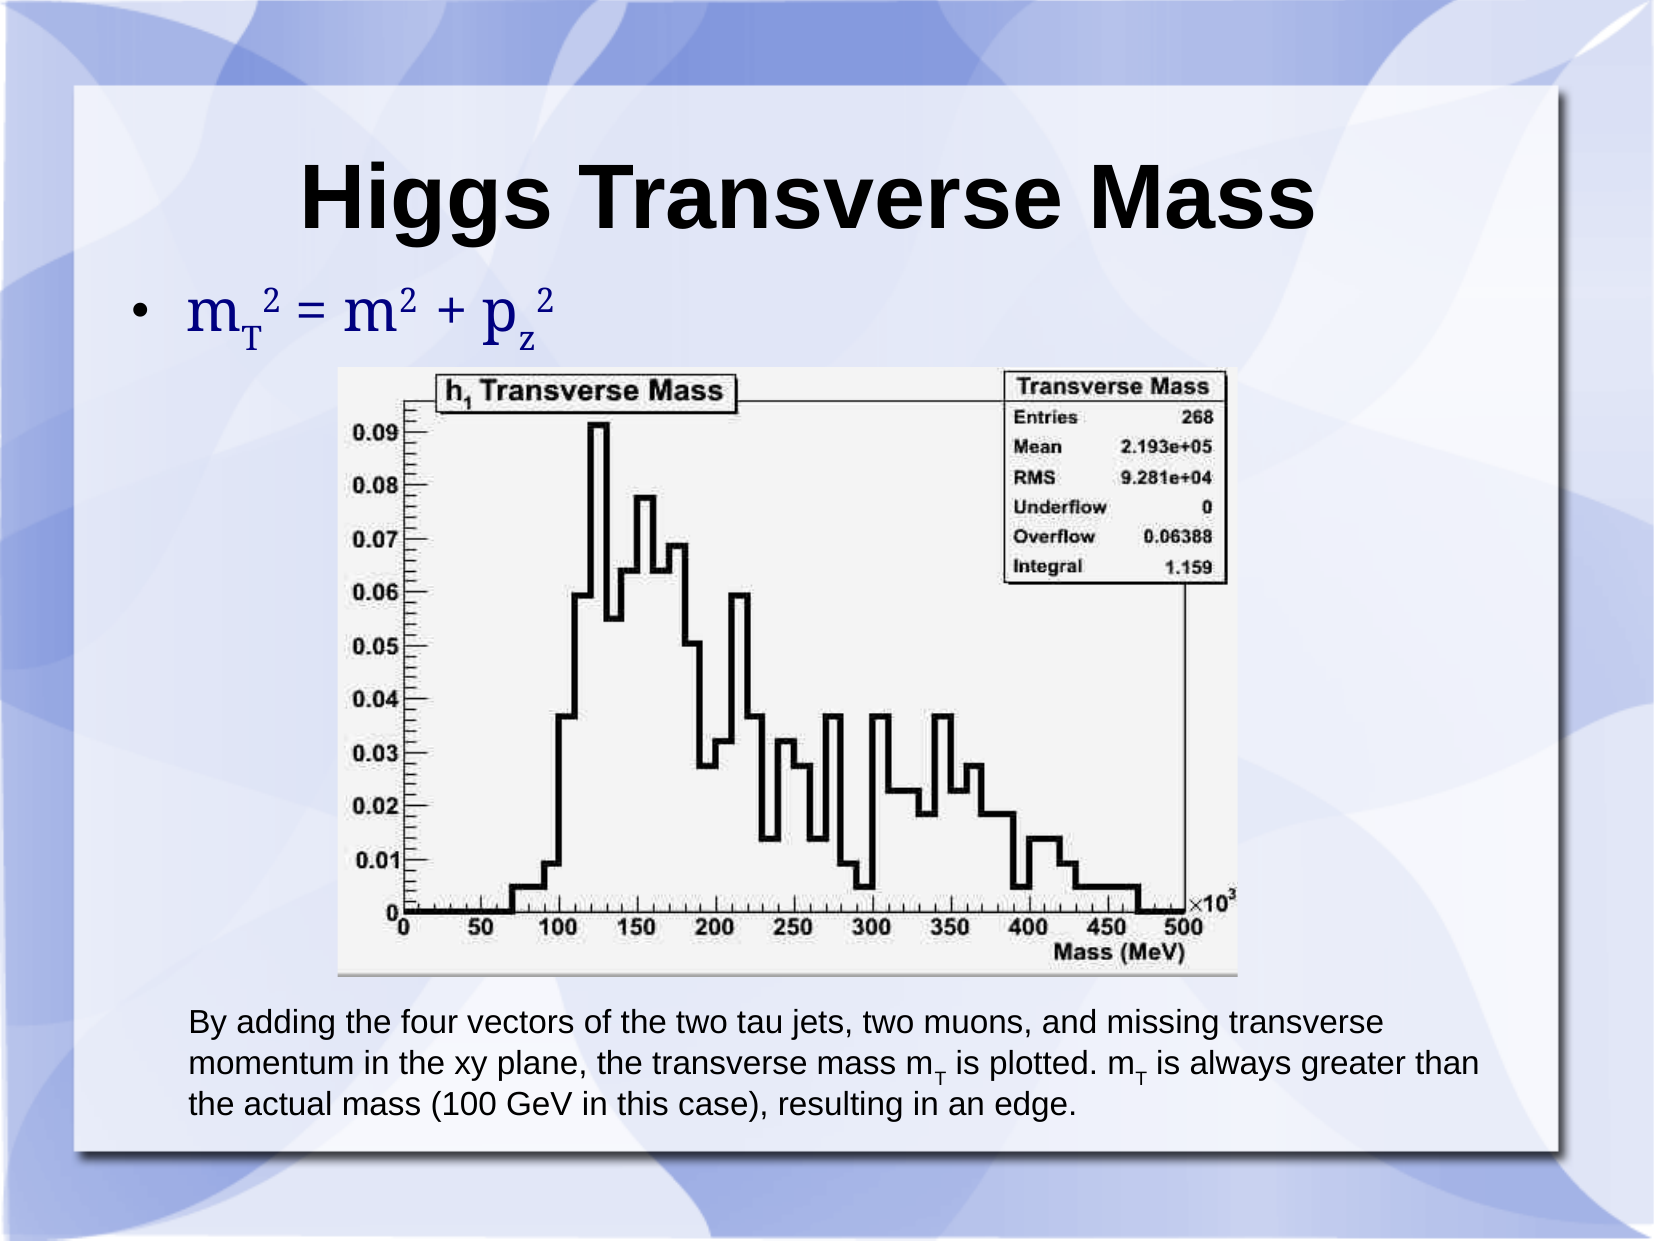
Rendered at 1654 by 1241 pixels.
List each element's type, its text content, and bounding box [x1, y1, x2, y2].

title Higgs Transverse Mass [82, 87, 1536, 301]
list mT2 = m2 + pz2 [130, 268, 1489, 1088]
picture [0, 0, 1654, 1241]
text_box By adding the four vectors of the two tau jets, two muons, and missing transverse momentum in the xy plane, the transverse mass mT is plotted. mT is always greater than the actual mass (100 GeV in this case), resulting in an edge. [173, 996, 1512, 1169]
